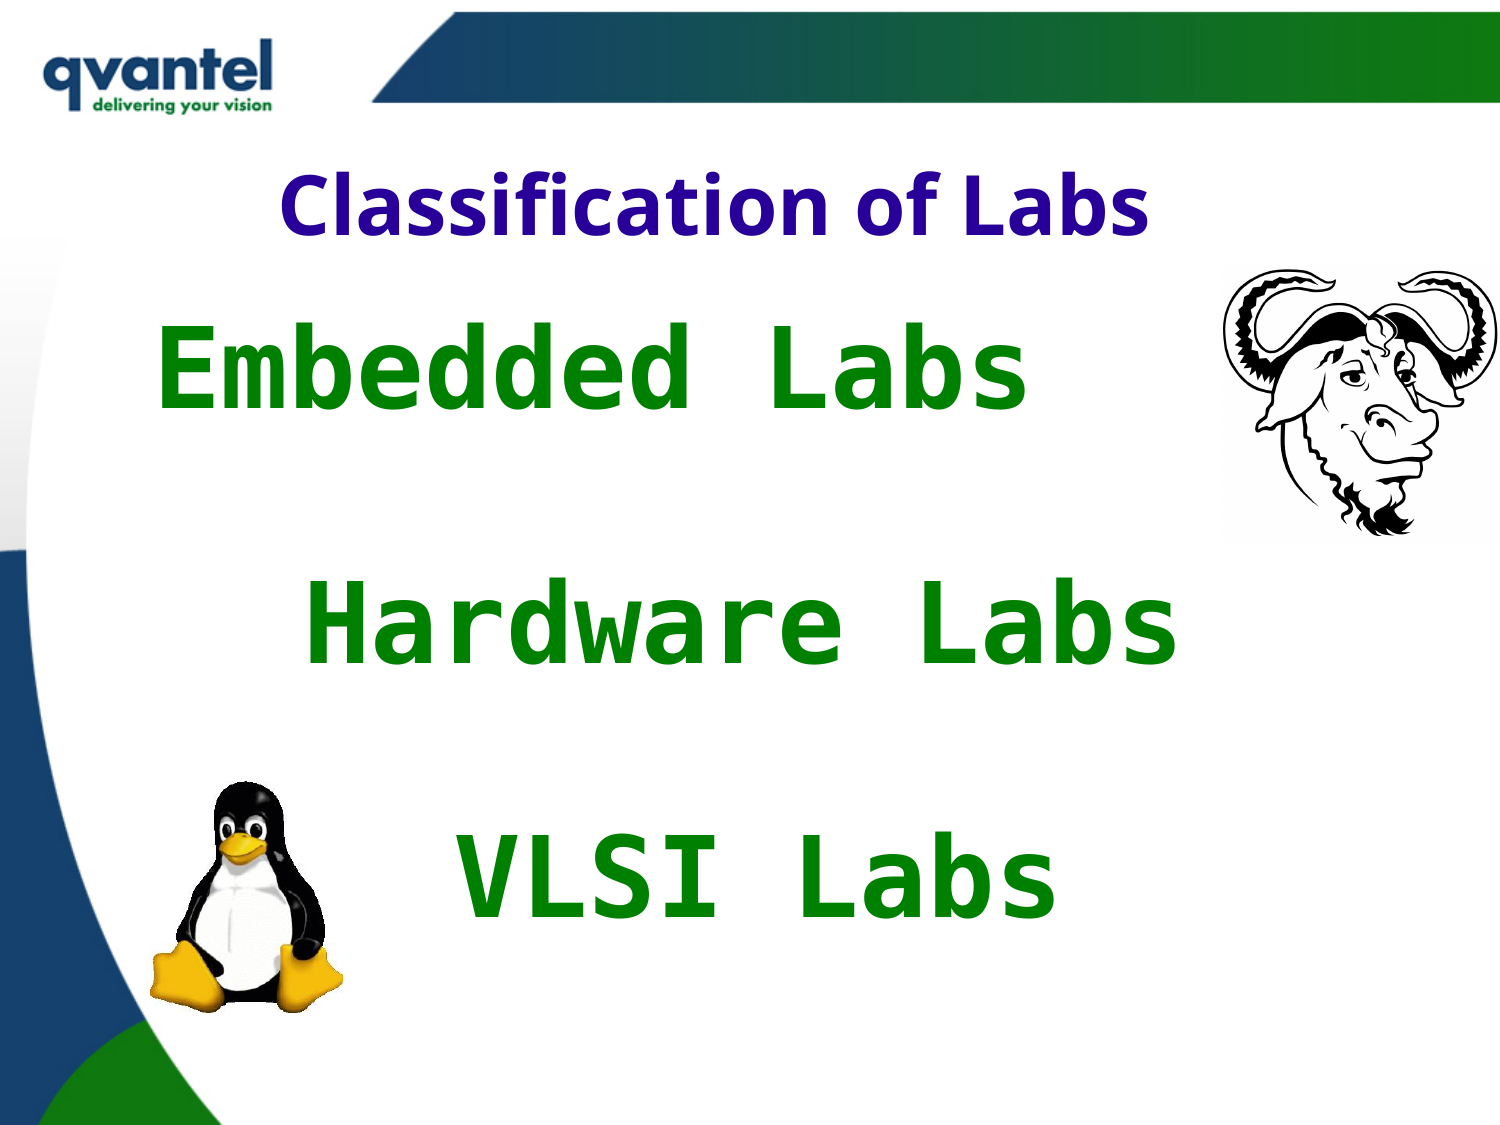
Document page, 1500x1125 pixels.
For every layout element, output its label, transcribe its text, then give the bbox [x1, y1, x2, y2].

text_box Classification of Labs [262, 140, 1370, 263]
text_box Embedded Labs Hardware Labs VLSI Labs [70, 299, 1313, 1051]
picture [0, 0, 1500, 1125]
